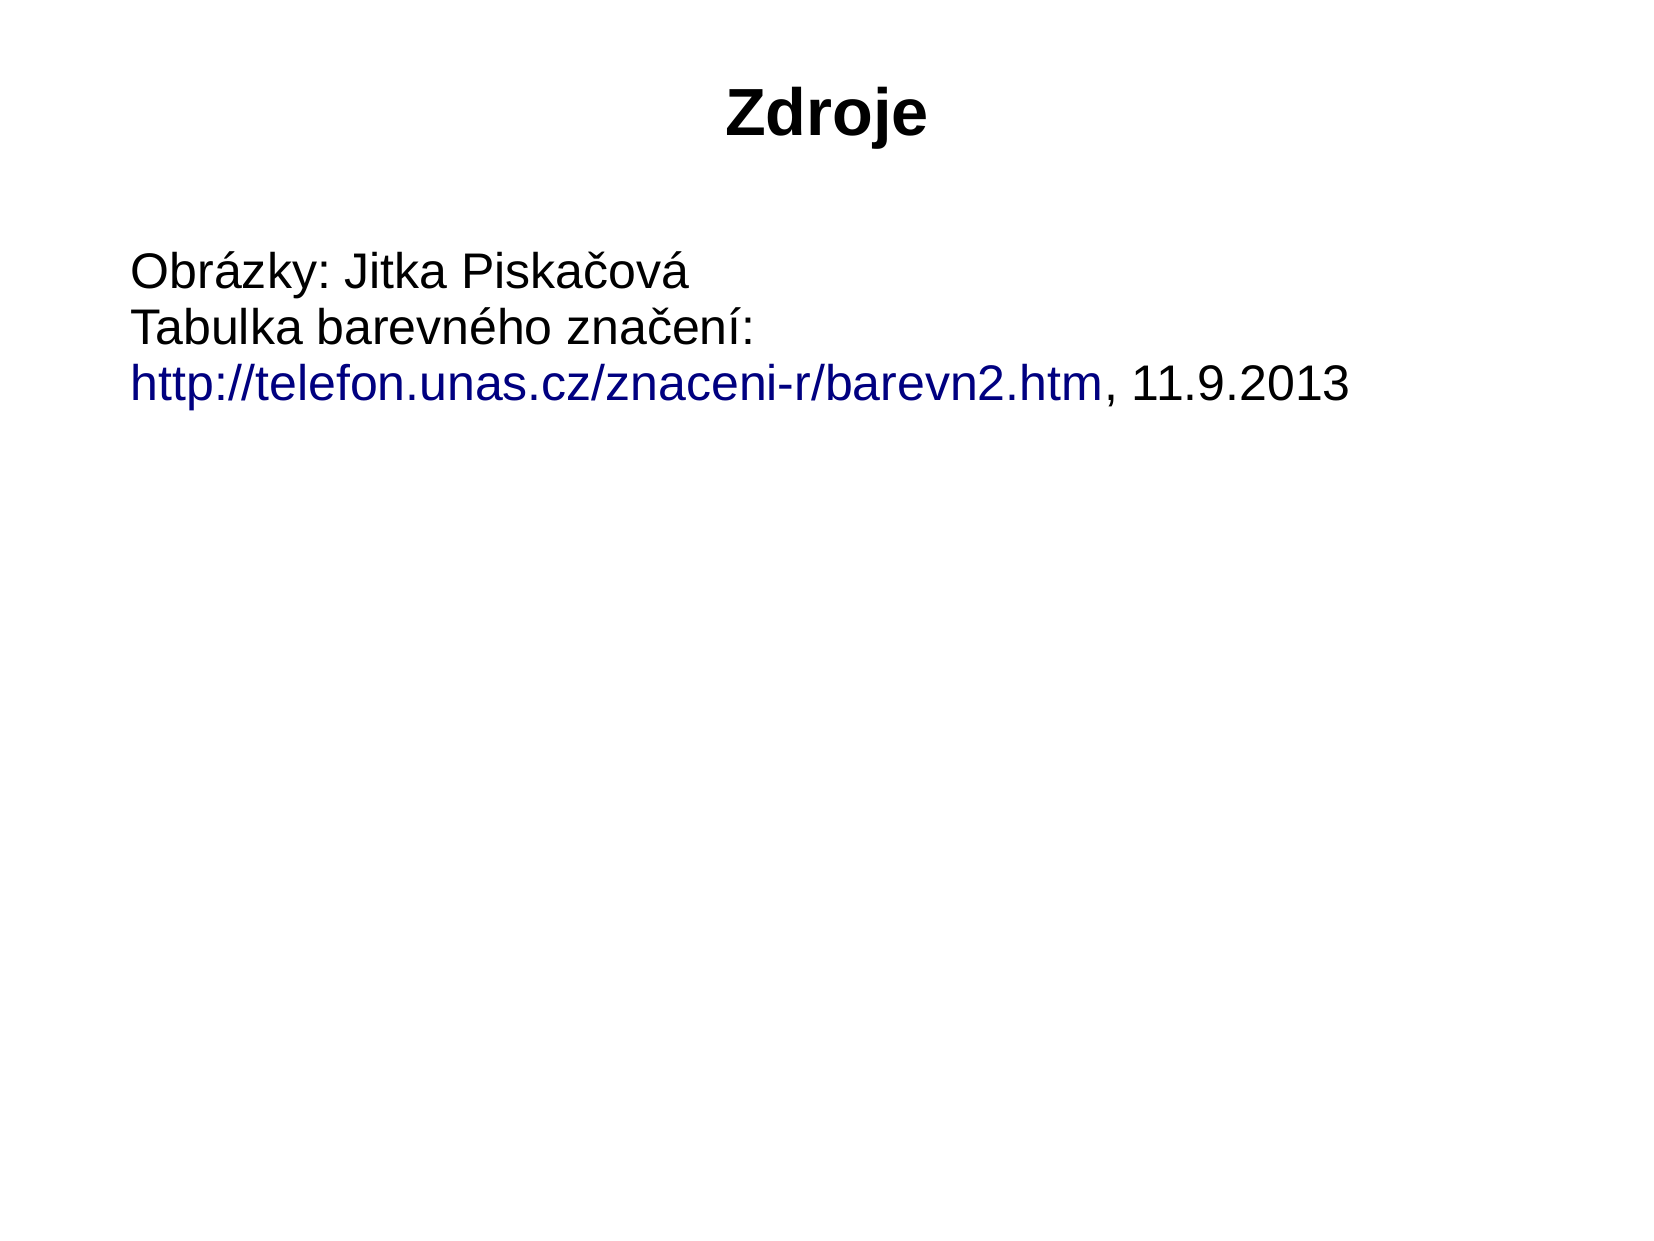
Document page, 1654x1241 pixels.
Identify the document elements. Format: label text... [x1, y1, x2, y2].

text_box Obrázky: Jitka Piskačová Tabulka barevného značení: http://telefon.unas.cz/znaceni-r/barevn2.htm, 11.9.2013 [116, 236, 1366, 586]
title Zdroje [82, 46, 1571, 178]
